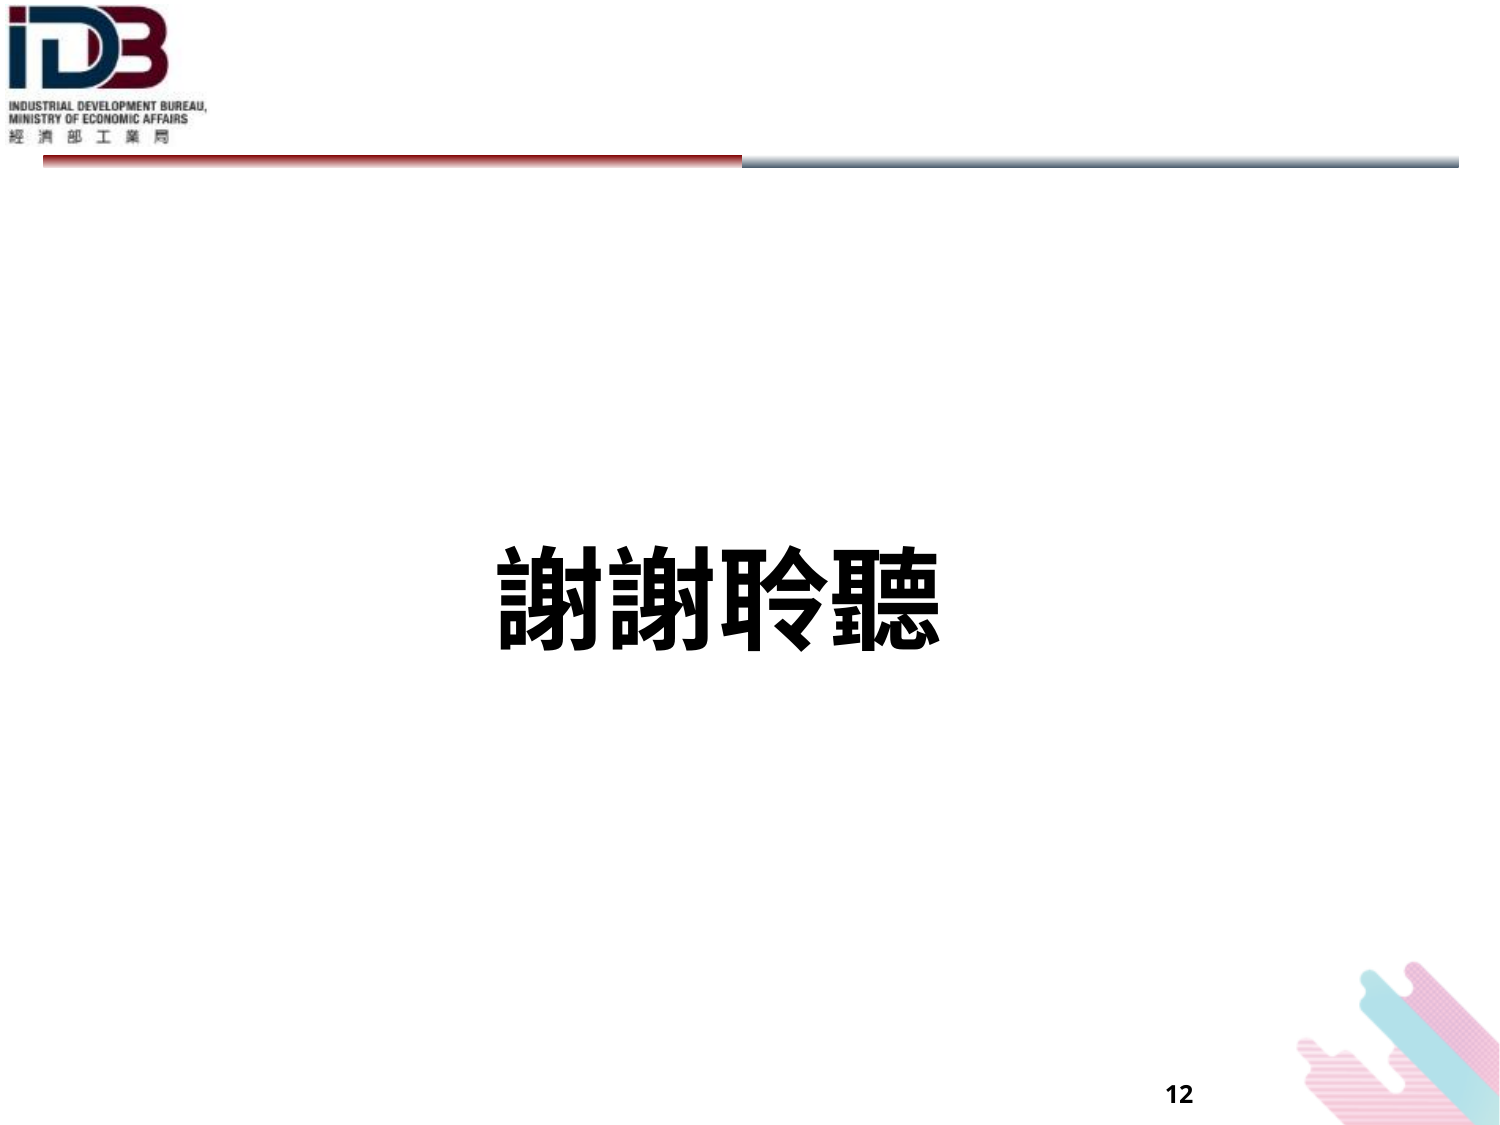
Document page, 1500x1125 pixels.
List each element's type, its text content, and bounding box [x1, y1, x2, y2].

list 謝謝聆聽 [42, 503, 1393, 776]
text_box [1149, 948, 1500, 1125]
